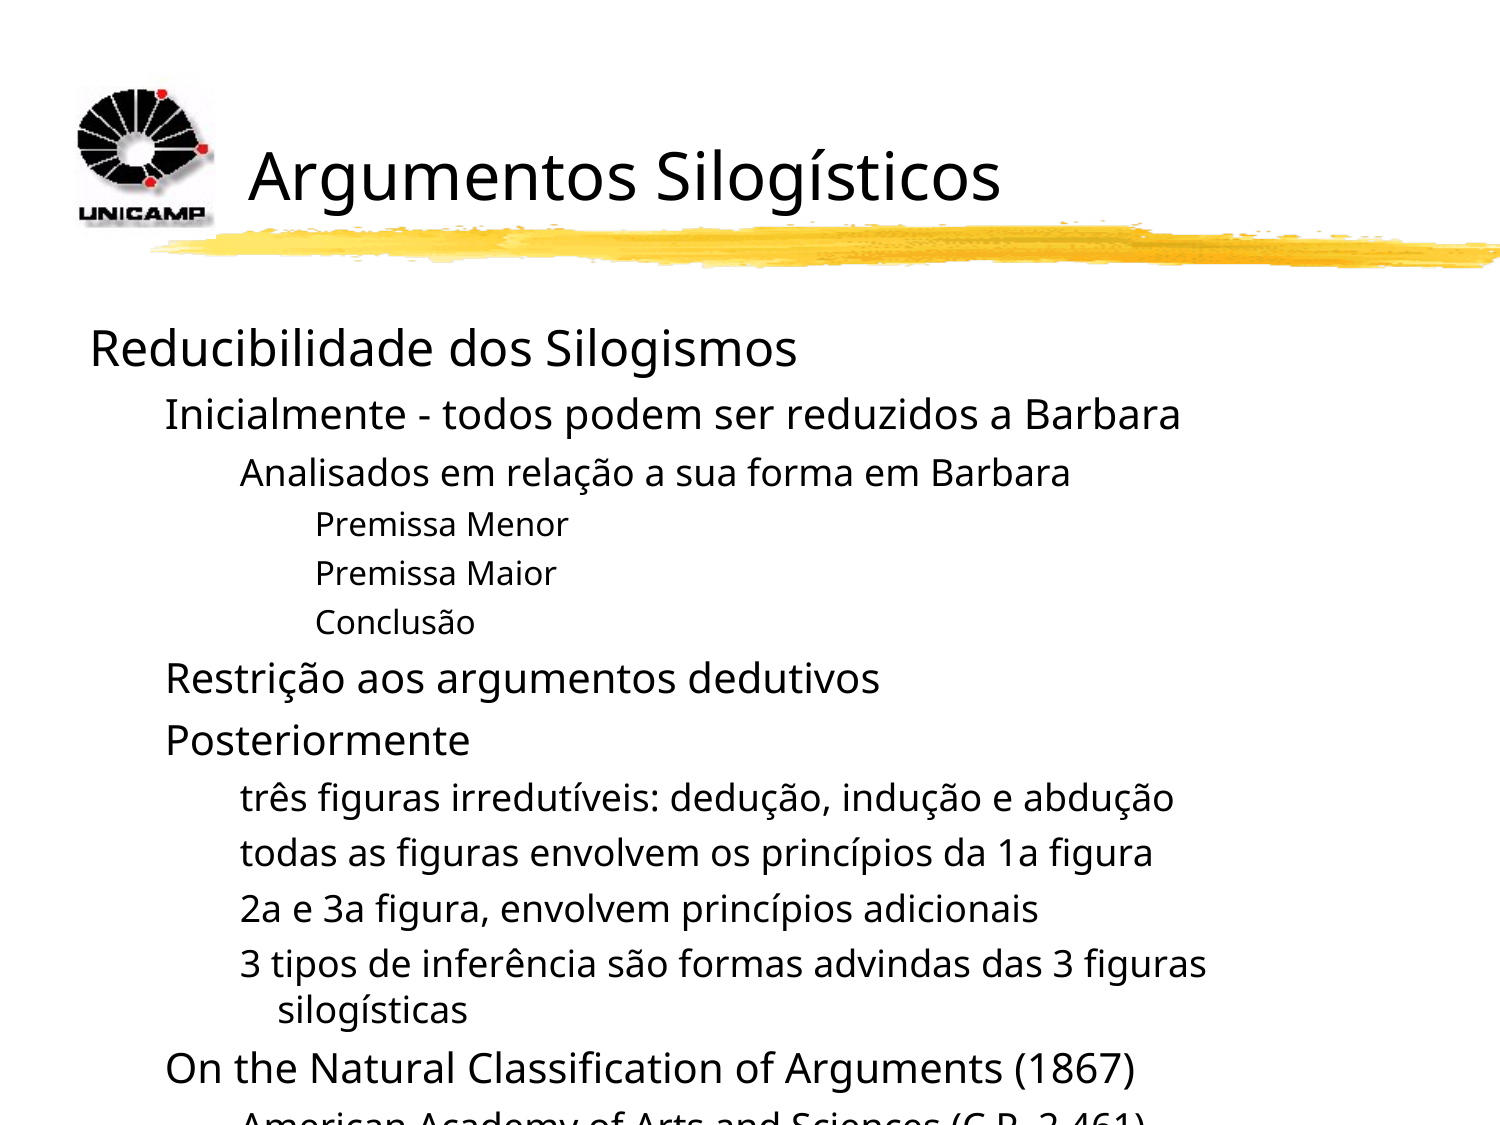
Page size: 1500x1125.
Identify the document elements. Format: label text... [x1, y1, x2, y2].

list Reducibilidade dos Silogismos Inicialmente - todos podem ser reduzidos a Barbara Analisados em relação a sua forma em Barbara Premissa Menor Premissa Maior Conclusão Restrição aos argumentos dedutivos Posteriormente três figuras irredutíveis: dedução, indução e abdução todas as figuras envolvem os princípios da 1a figura 2a e 3a figura, envolvem princípios adicionais 3 tipos de inferência são formas advindas das 3 figuras silogísticas On the Natural Classification of Arguments (1867) American Academy of Arts and Sciences (C.P. 2.461) [74, 309, 1417, 997]
title Argumentos Silogísticos [233, 37, 1434, 225]
picture [75, 74, 1500, 279]
